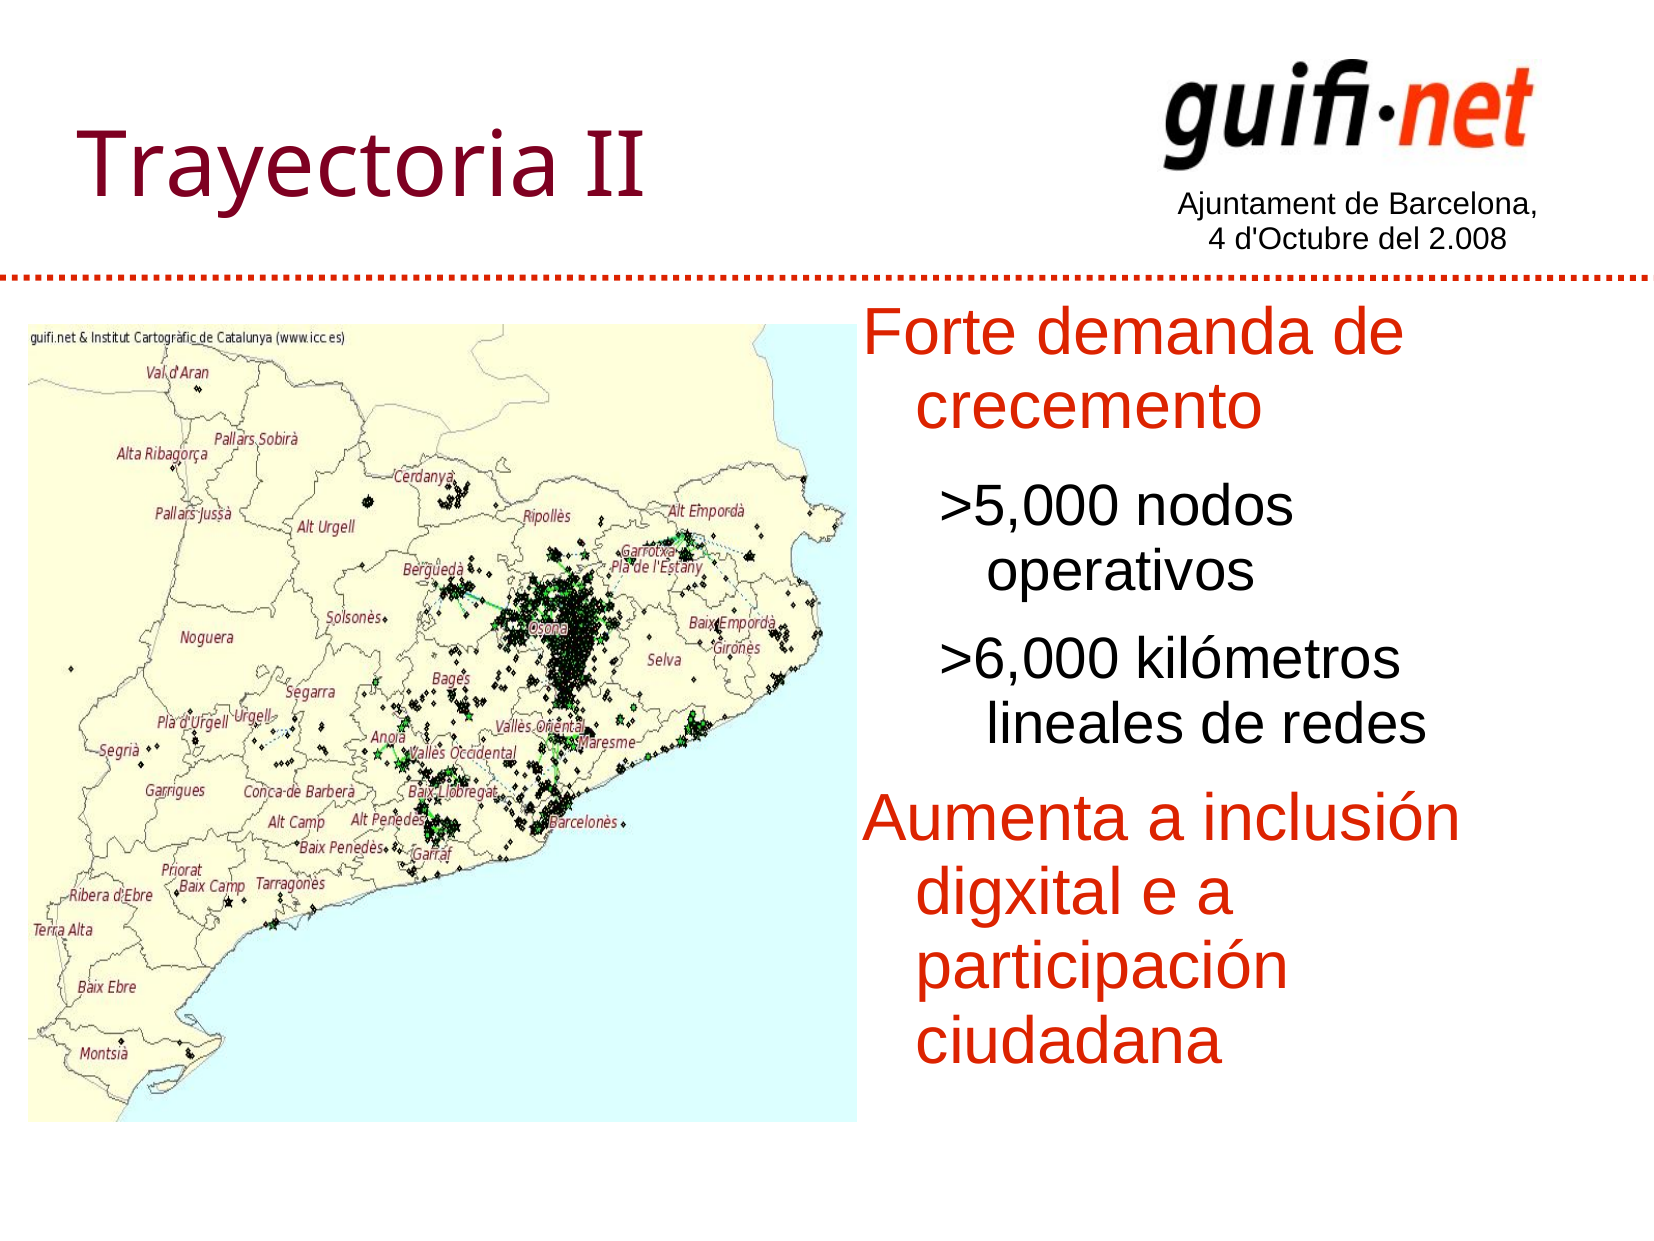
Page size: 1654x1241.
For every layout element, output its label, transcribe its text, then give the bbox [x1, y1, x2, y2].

picture [28, 324, 857, 1122]
text_box Forte demanda de crecemento >5,000 nodos operativos >6,000 kilómetros lineales de redes Aumenta a inclusión digxital e a participación ciudadana [845, 290, 1572, 1109]
picture [1157, 59, 1542, 172]
text_box Trayectoria II [76, 59, 1093, 267]
